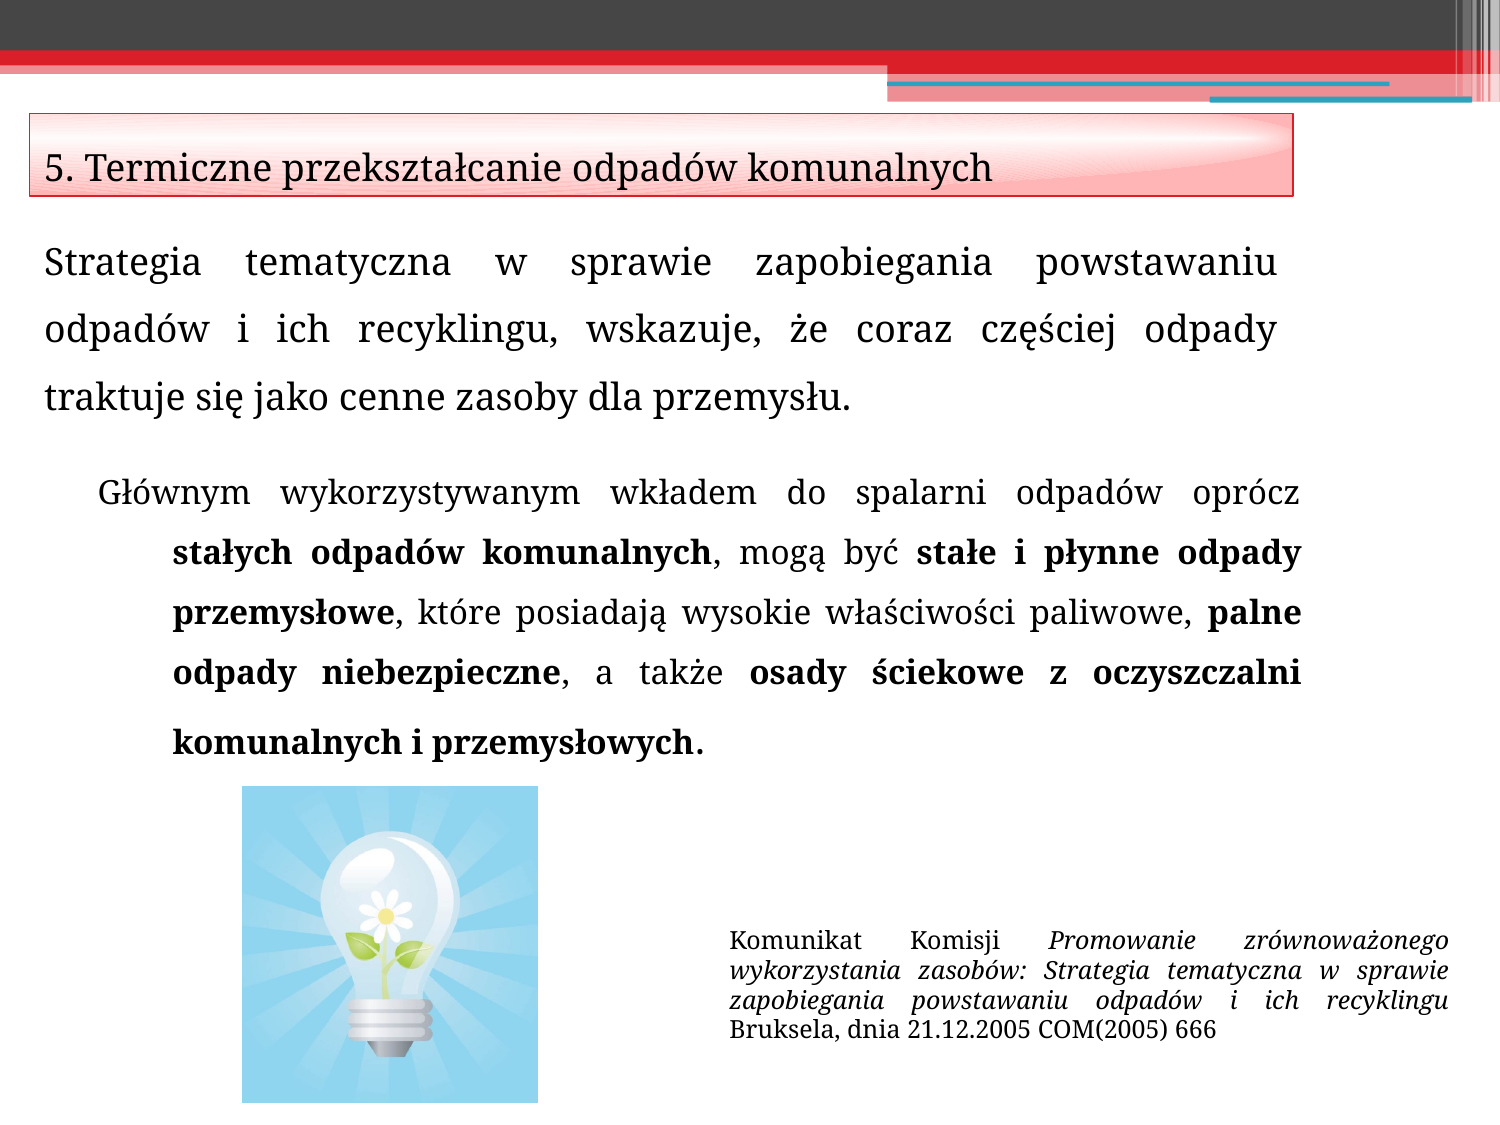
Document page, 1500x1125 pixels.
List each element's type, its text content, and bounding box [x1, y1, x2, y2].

text_box Strategia tematyczna w sprawie zapobiegania powstawaniu odpadów i ich recyklingu, wskazuje, że coraz częściej odpady traktuje się jako cenne zasoby dla przemysłu. [29, 208, 1294, 426]
list Głównym wykorzystywanym wkładem do spalarni odpadów oprócz stałych odpadów komunalnych, mogą być stałe i płynne odpady przemysłowe, które posiadają wysokie właściwości paliwowe, palne odpady niebezpieczne, a także osady ściekowe z oczyszczalni komunalnych i przemysłowych. [64, 444, 1317, 835]
text_box 5. Termiczne przekształcanie odpadów komunalnych [29, 113, 1294, 196]
text_box Komunikat Komisji Promowanie zrównoważonego wykorzystania zasobów: Strategia tematyczna w sprawie zapobiegania powstawaniu odpadów i ich recyklingu Bruksela, dnia 21.12.2005 COM(2005) 666 [714, 916, 1465, 1052]
picture [242, 786, 538, 1103]
